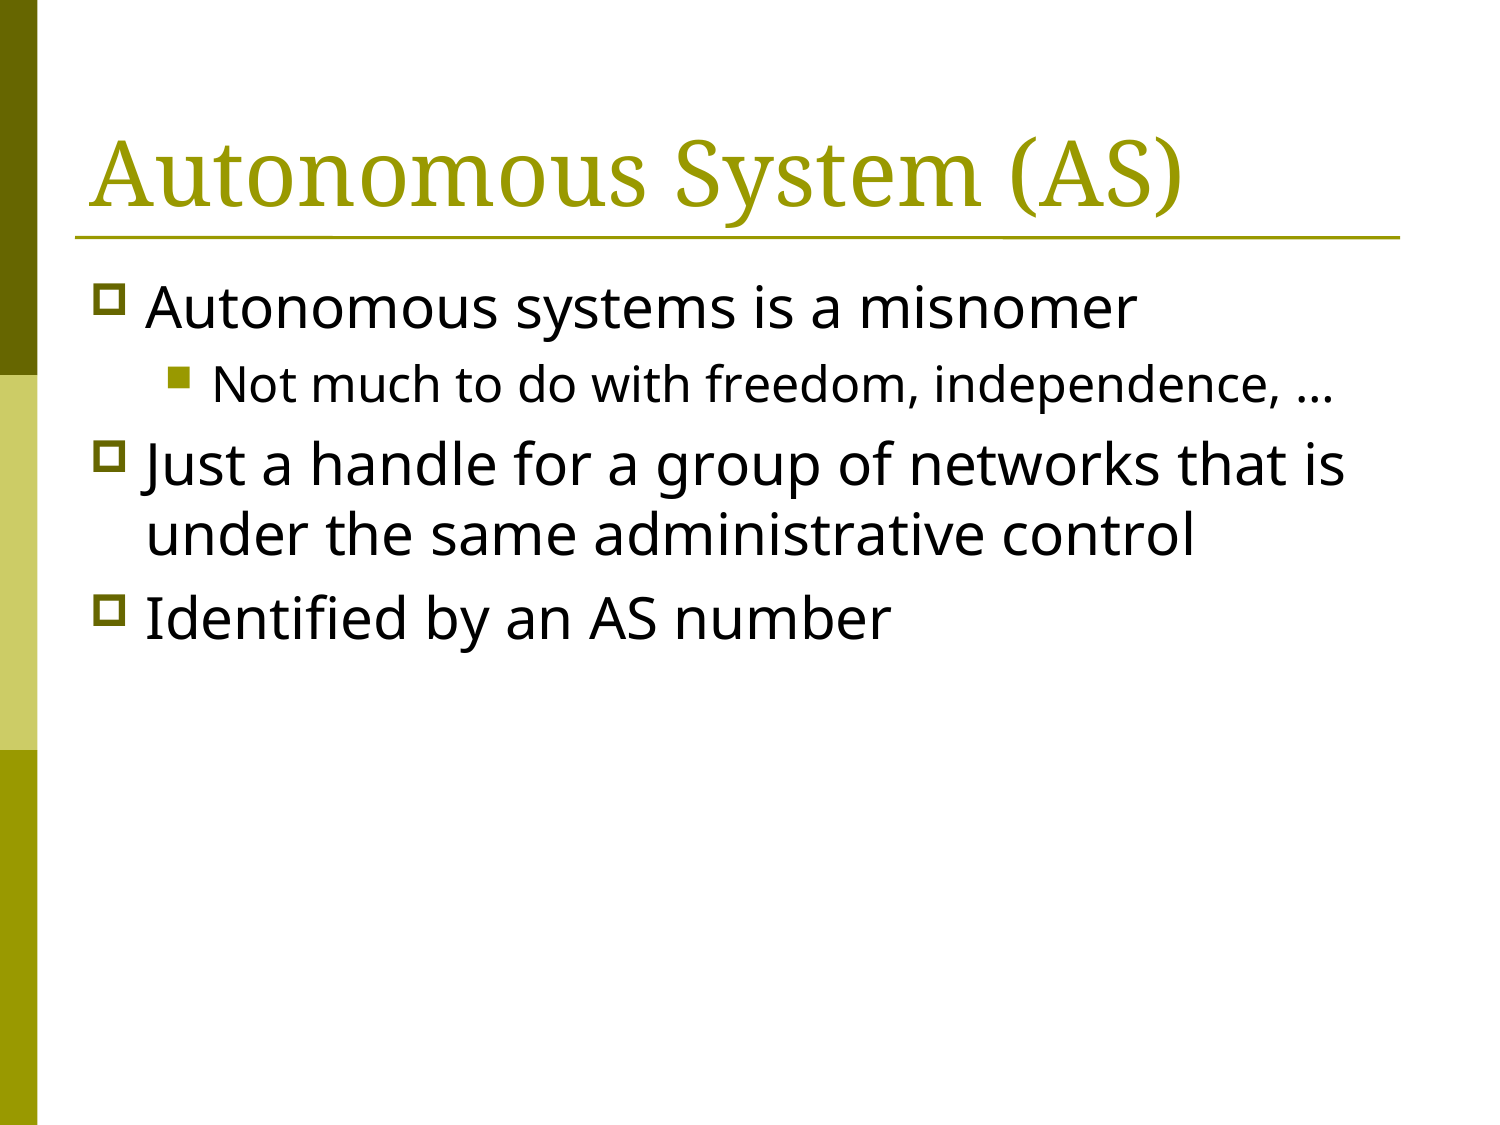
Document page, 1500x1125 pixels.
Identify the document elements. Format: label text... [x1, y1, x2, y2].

list Autonomous systems is a misnomer Not much to do with freedom, independence, … Just a handle for a group of networks that is under the same administrative control Identified by an AS number [75, 262, 1426, 1006]
title Autonomous System (AS) [75, 45, 1426, 233]
